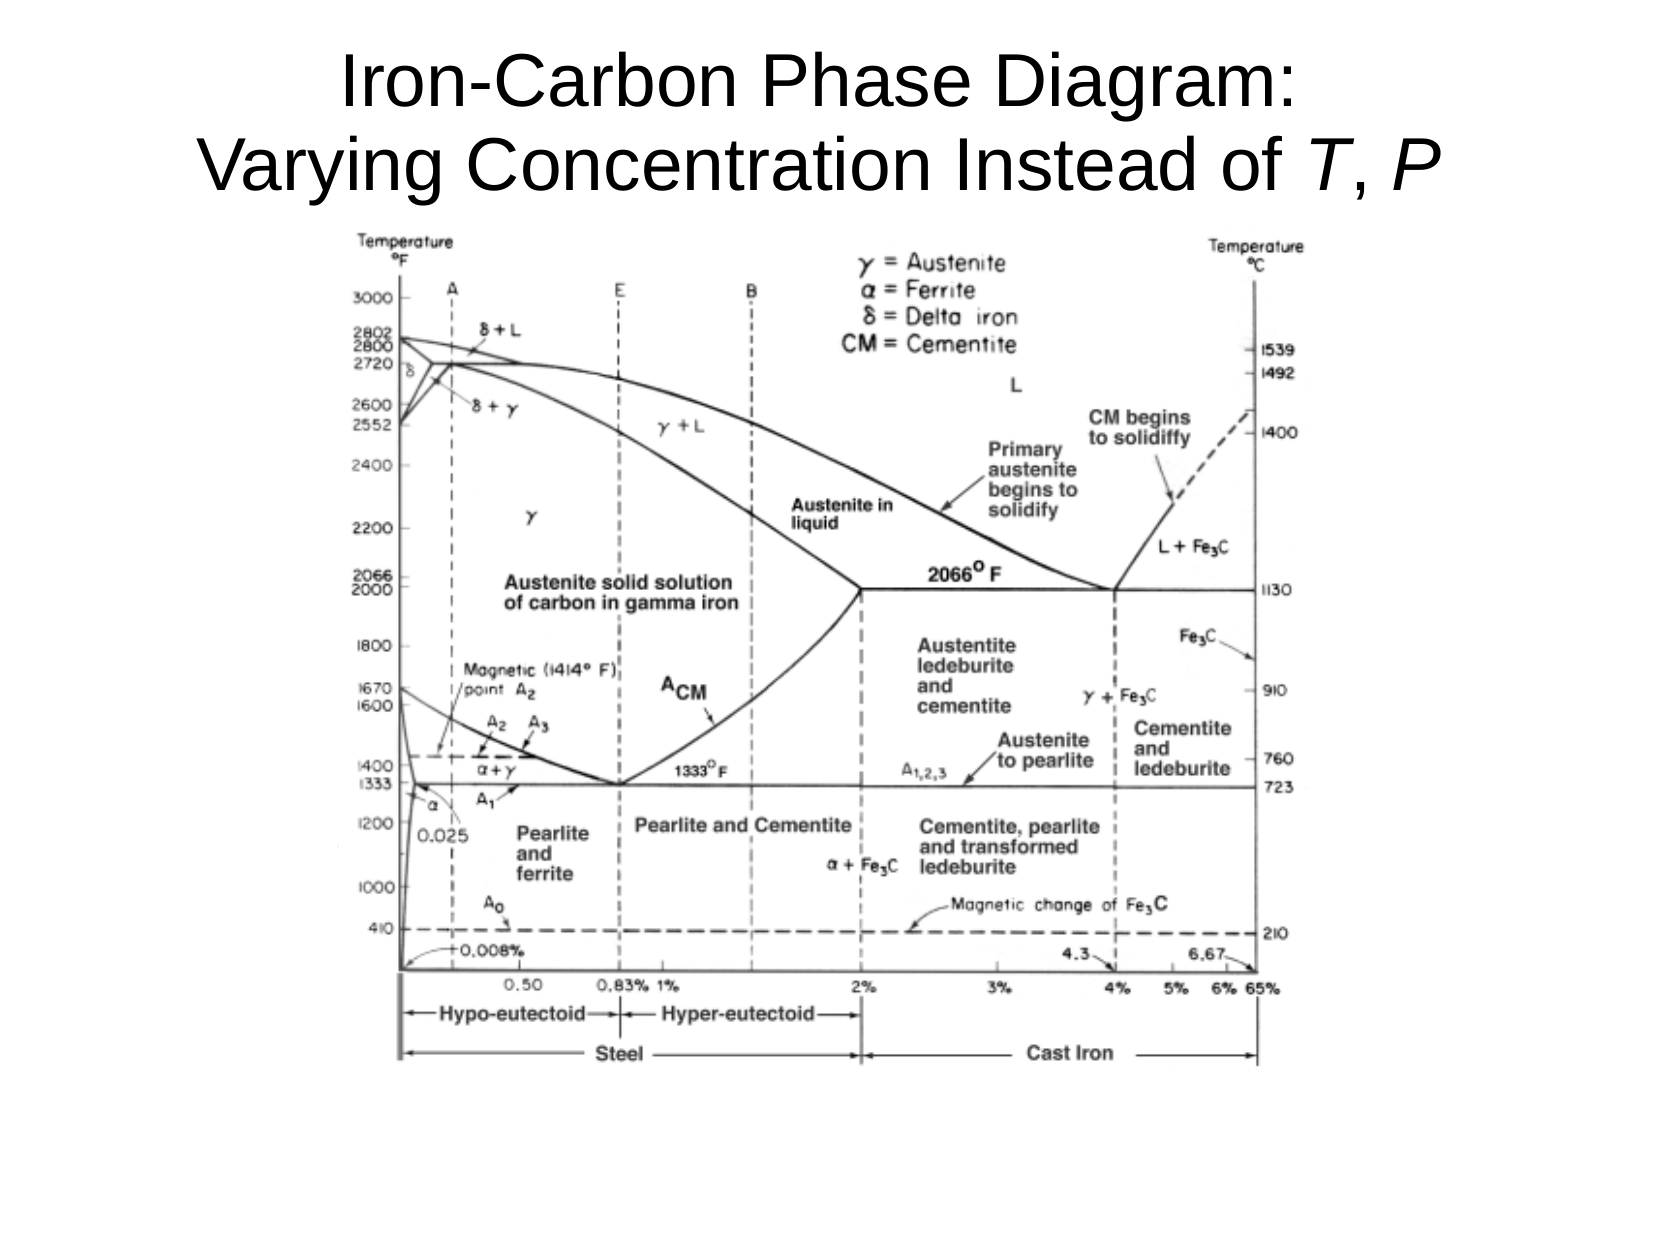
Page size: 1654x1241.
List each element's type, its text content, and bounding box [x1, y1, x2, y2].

title Iron-Carbon Phase Diagram: Varying Concentration Instead of T, P [75, 38, 1564, 207]
picture [337, 220, 1313, 1082]
